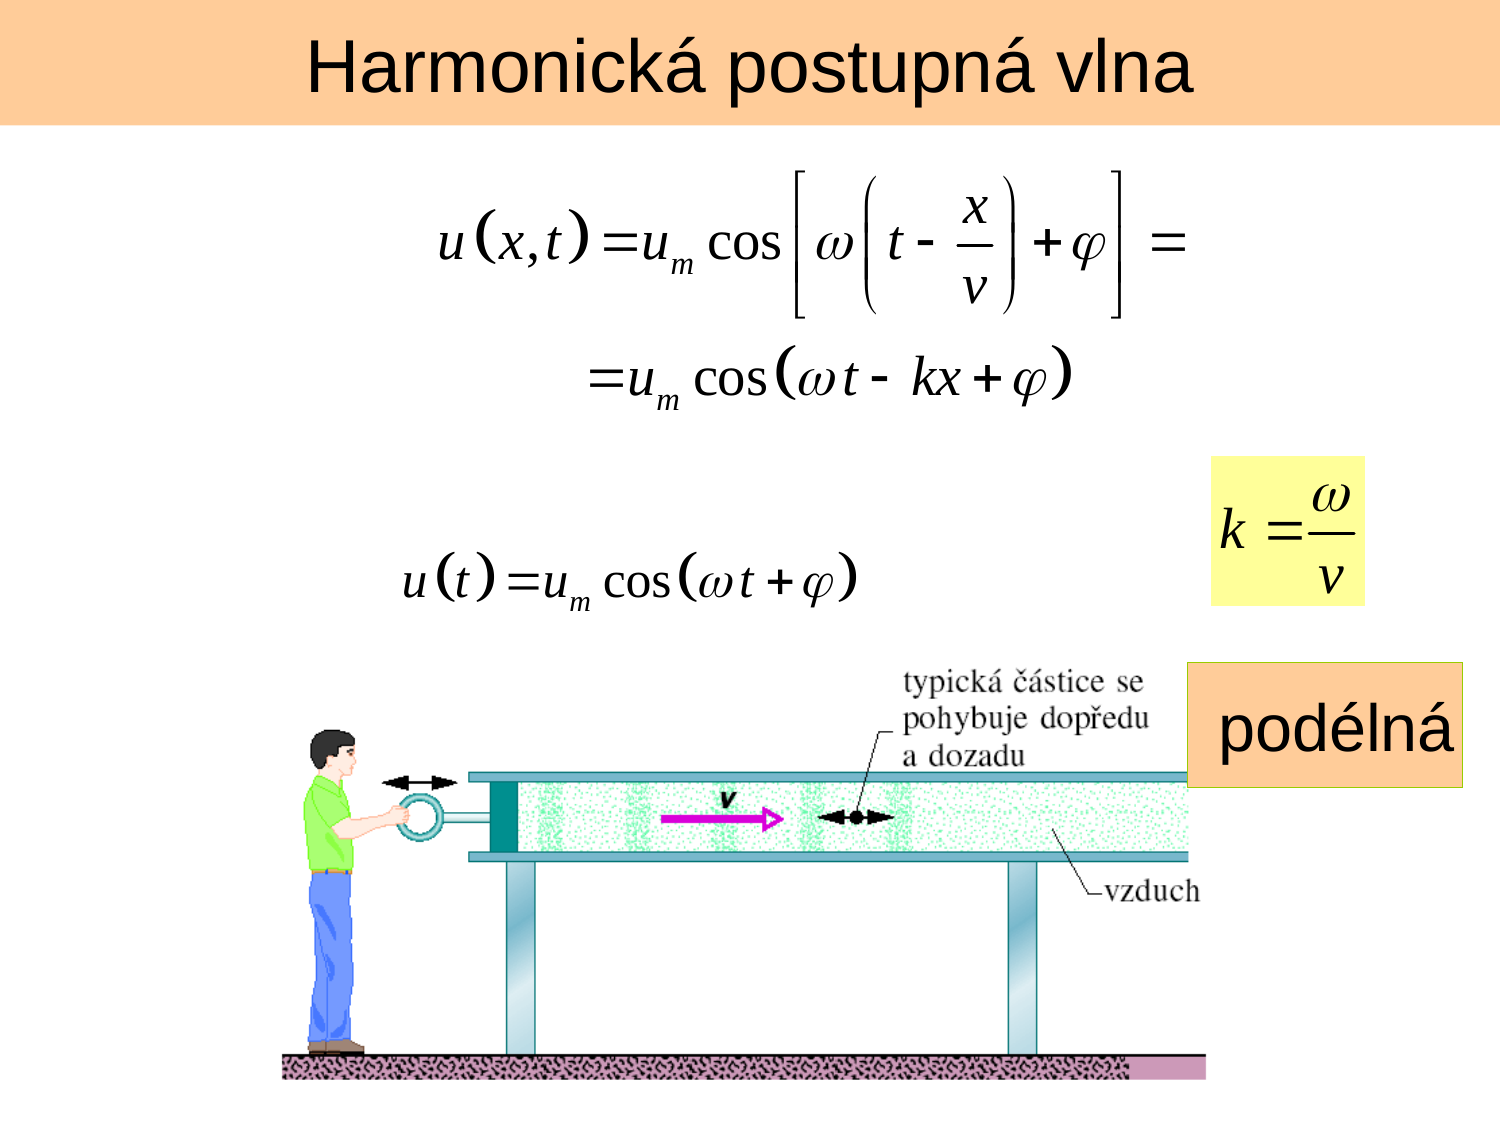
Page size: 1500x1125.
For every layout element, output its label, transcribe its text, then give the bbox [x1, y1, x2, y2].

text_box podélná [1187, 662, 1463, 788]
chart [395, 541, 863, 629]
chart [430, 160, 1188, 426]
text_box Harmonická postupná vlna [0, 0, 1500, 126]
chart [1210, 456, 1366, 607]
picture [262, 630, 1225, 1088]
